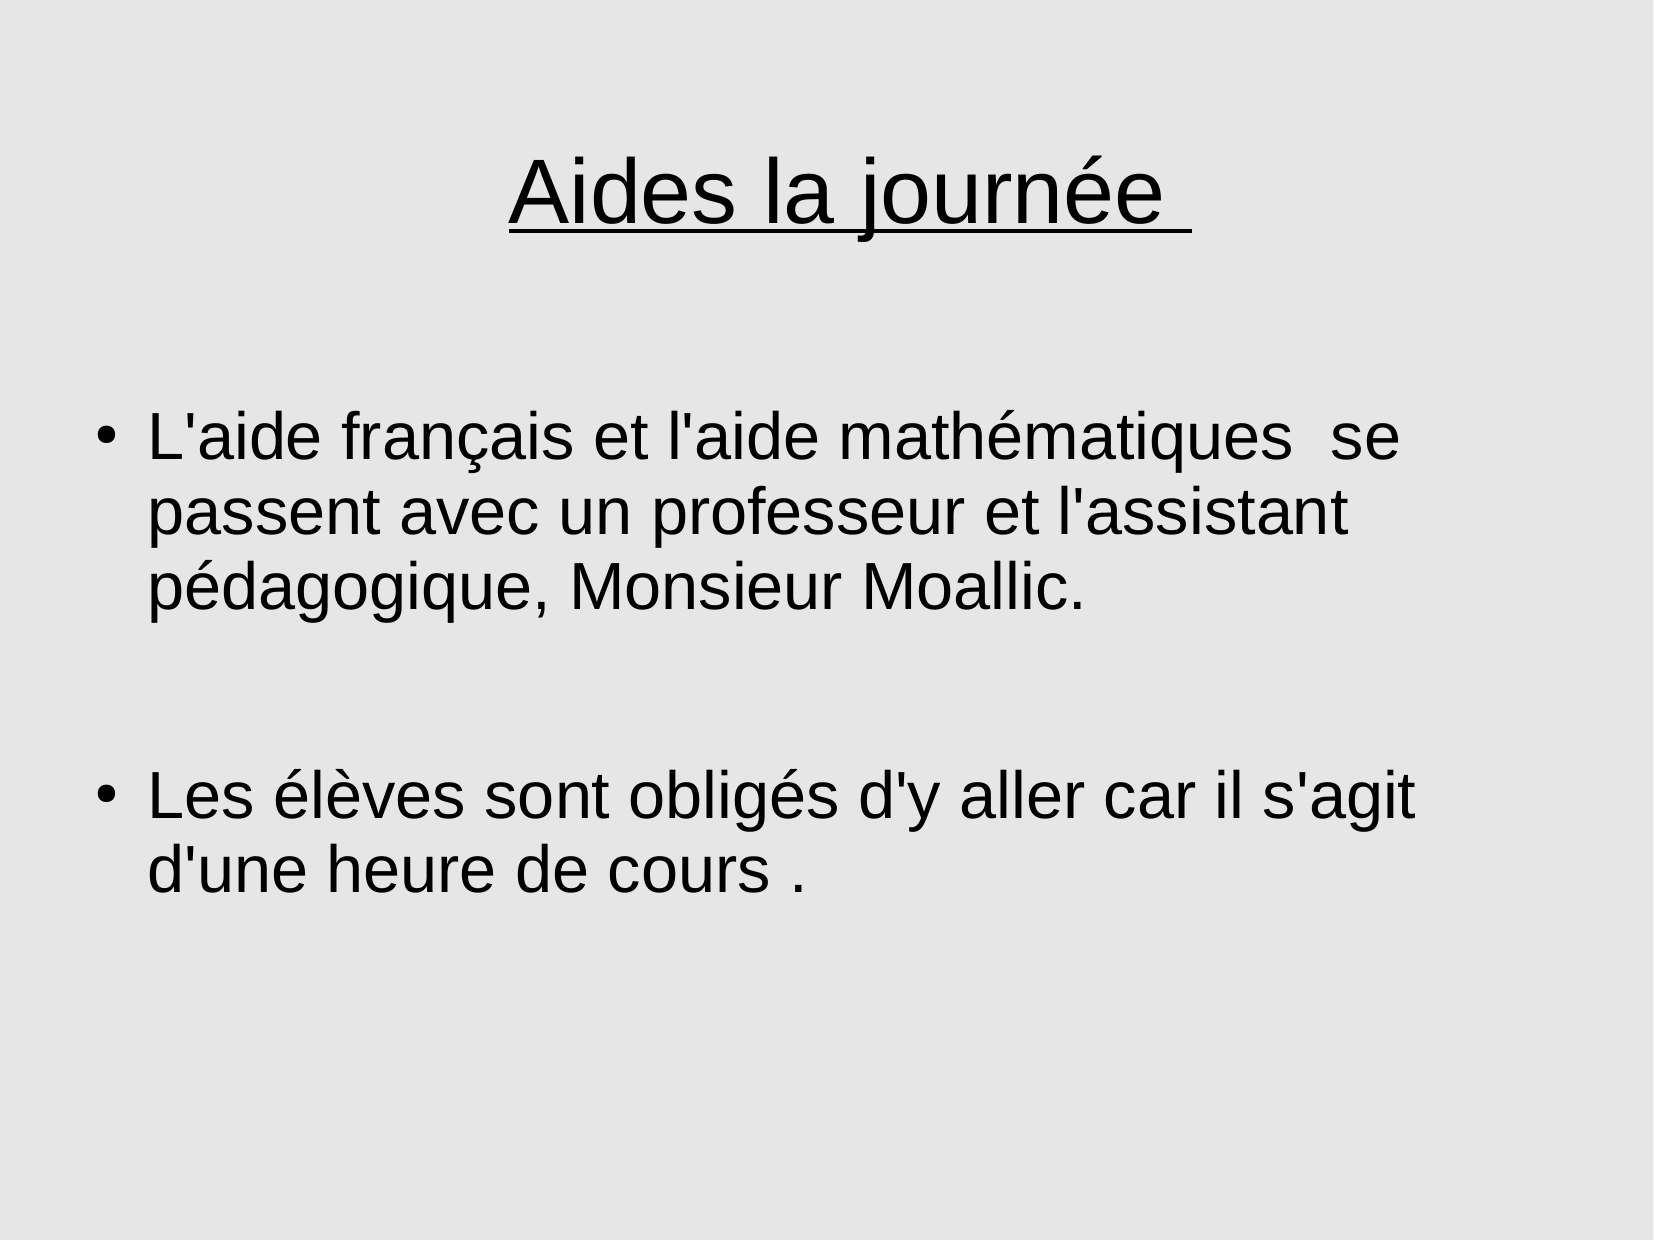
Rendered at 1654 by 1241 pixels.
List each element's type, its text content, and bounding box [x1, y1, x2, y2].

list L'aide français et l'aide mathématiques se passent avec un professeur et l'assistant pédagogique, Monsieur Moallic. Les élèves sont obligés d'y aller car il s'agit d'une heure de cours . [76, 295, 1565, 1221]
title Aides la journée [106, 88, 1595, 296]
